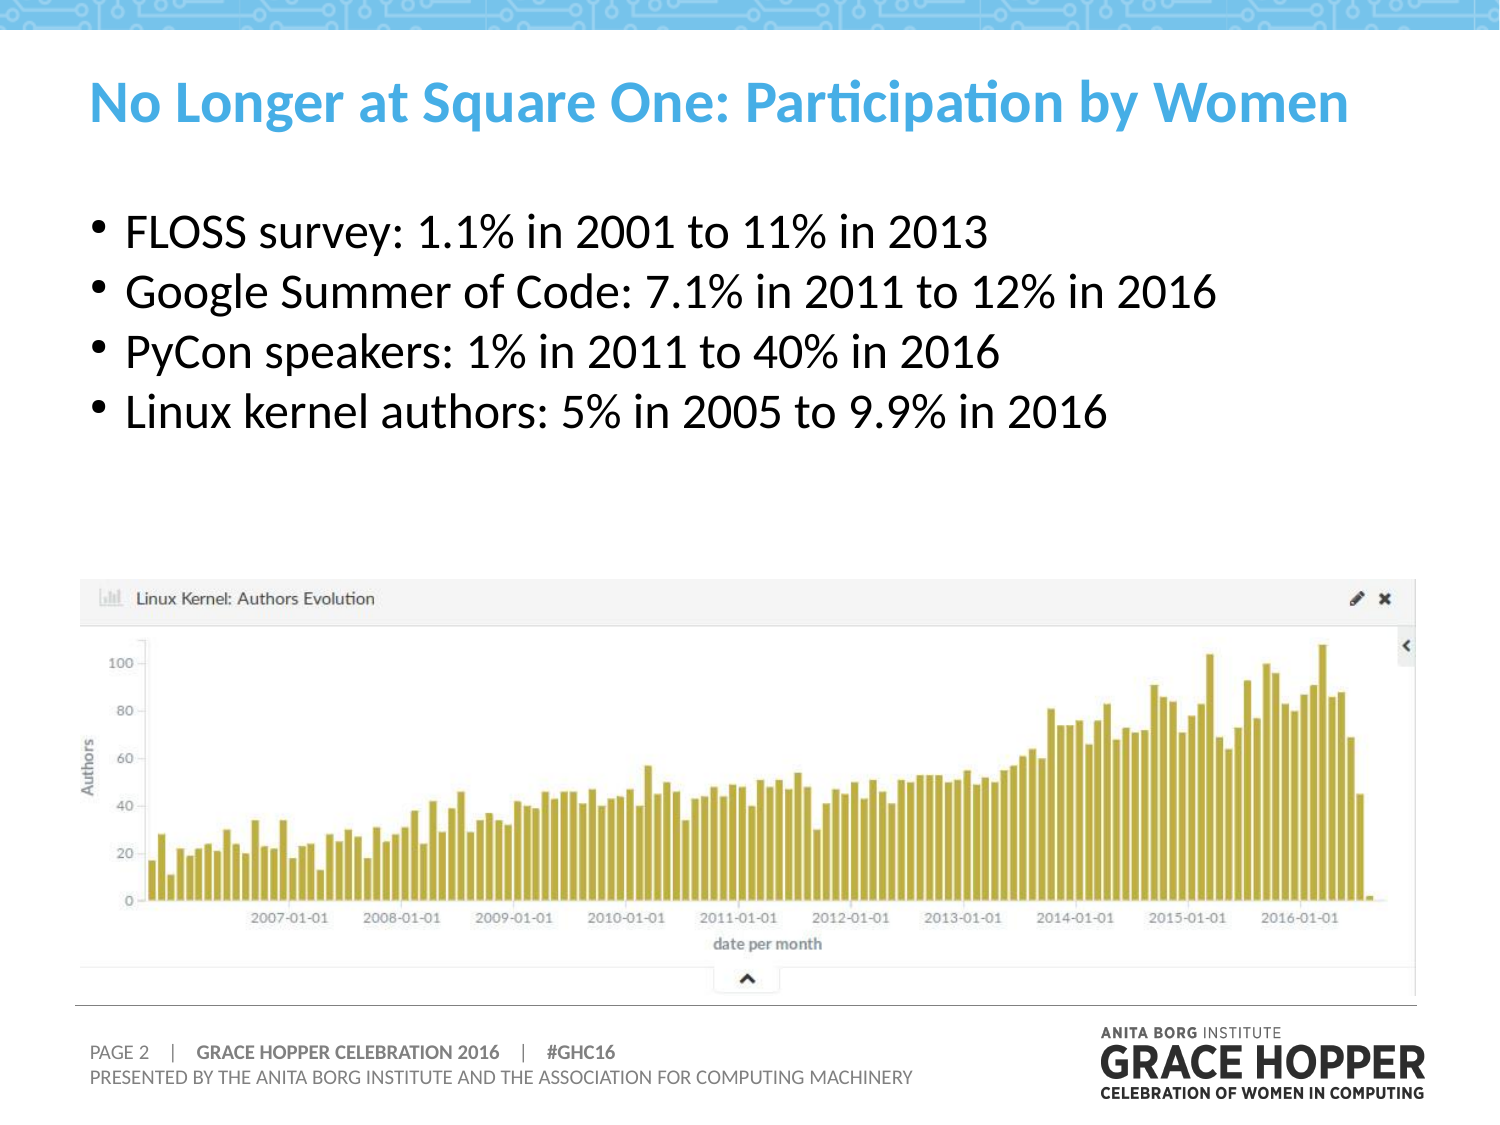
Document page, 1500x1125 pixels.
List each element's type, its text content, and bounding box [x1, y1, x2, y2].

text_box No Longer at Square One: Participation by Women [75, 45, 1425, 152]
text_box FLOSS survey: 1.1% in 2001 to 11% in 2013 Google Summer of Code: 7.1% in 2011 to 12% in 2016 PyCon speakers: 1% in 2011 to 40% in 2016 Linux kernel authors: 5% in 2005 to 9.9% in 2016 [75, 191, 1425, 880]
picture [0, 0, 1500, 30]
picture [1101, 1027, 1425, 1099]
picture [80, 579, 1416, 996]
